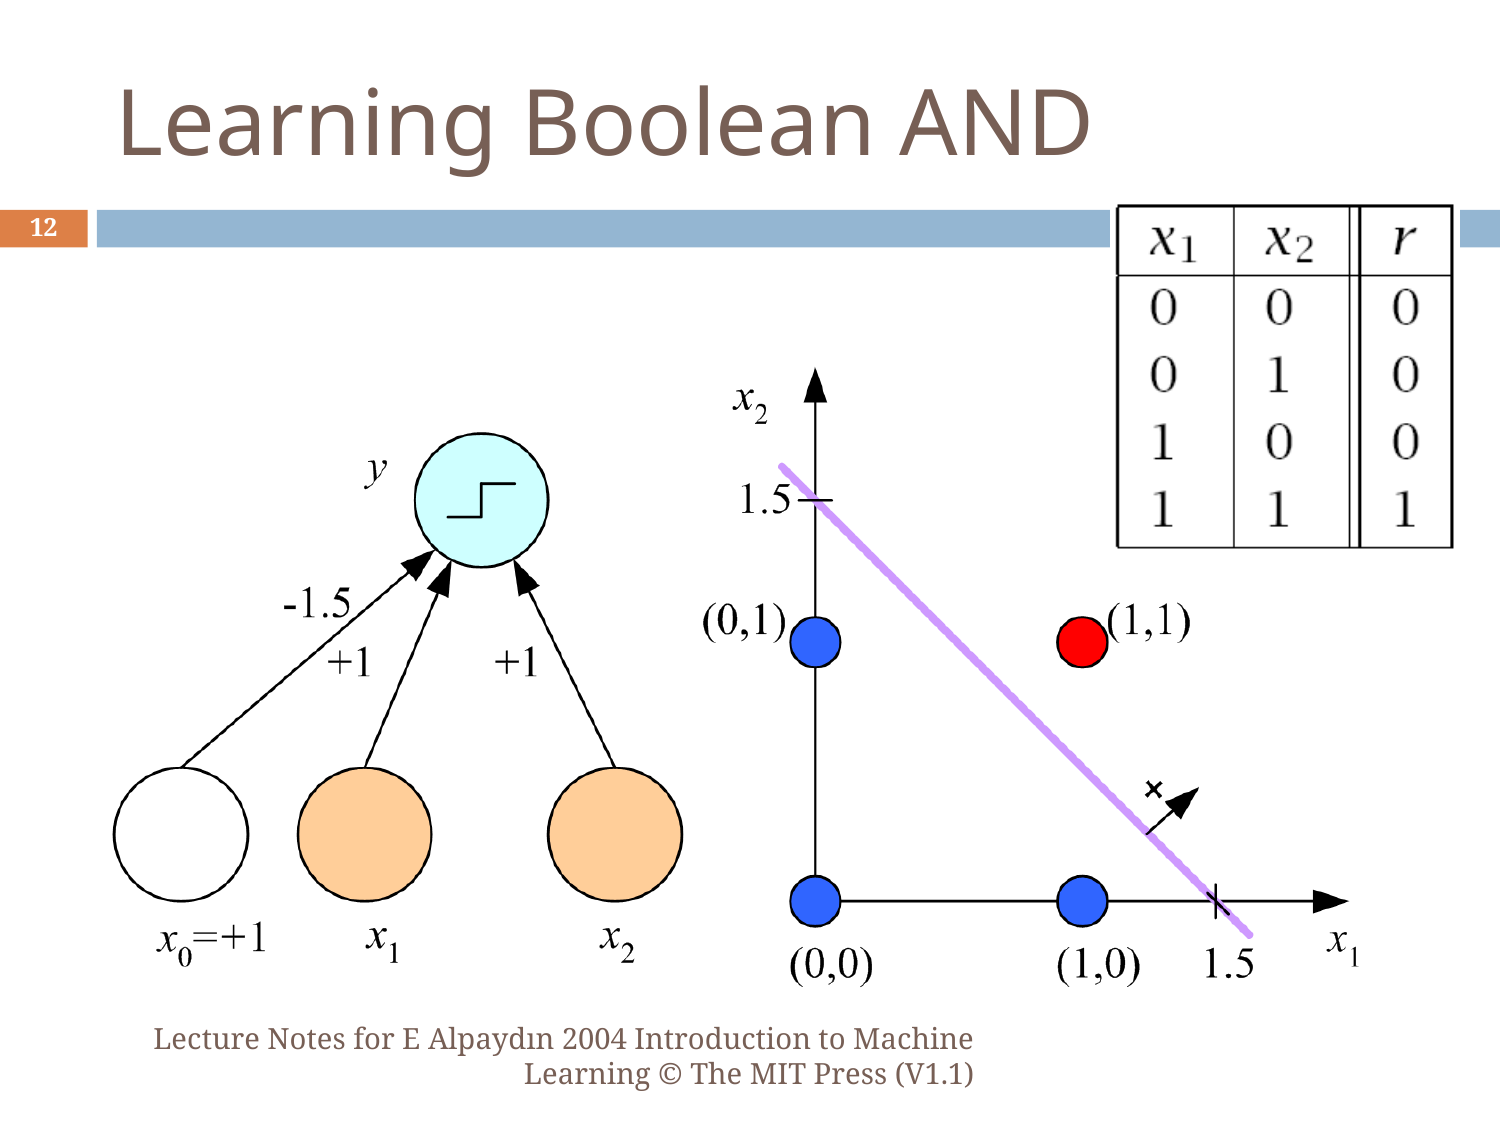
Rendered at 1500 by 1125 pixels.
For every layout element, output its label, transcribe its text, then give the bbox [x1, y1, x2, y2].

text_box <number> [0, 208, 88, 249]
title Learning Boolean AND [100, 37, 1438, 201]
picture [112, 189, 1460, 991]
text_box Lecture Notes for E Alpaydın 2004 Introduction to Machine Learning © The MIT Press (V1.1) [99, 1025, 990, 1085]
